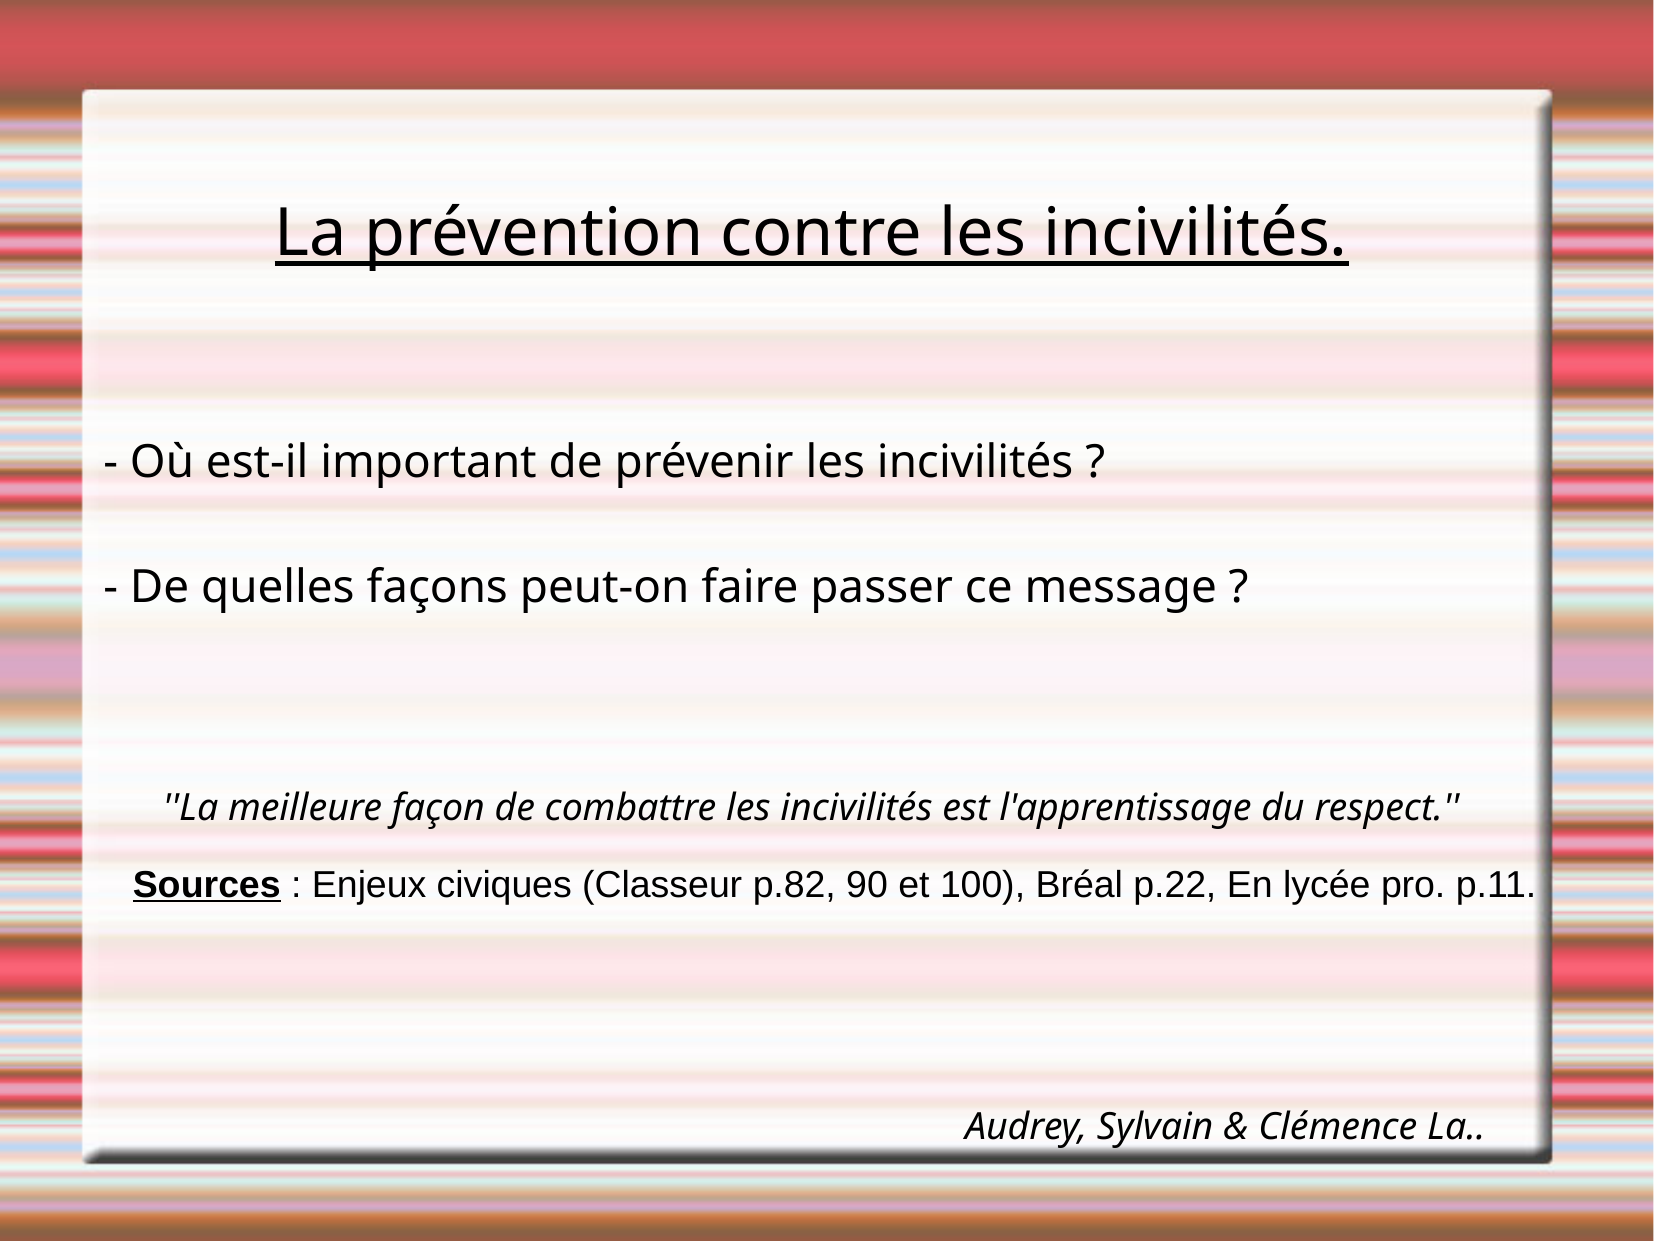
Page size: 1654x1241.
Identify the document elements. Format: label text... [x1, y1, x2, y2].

text_box Audrey, Sylvain & Clémence La.. [915, 1092, 1536, 1150]
text_box La prévention contre les incivilités. - Où est-il important de prévenir les incivilités ? - De quelles façons peut-on faire passer ce message ? ''La meilleure façon de combattre les incivilités est l'apprentissage du respect.'' [88, 177, 1536, 849]
text_box Sources : Enjeux civiques (Classeur p.82, 90 et 100), Bréal p.22, En lycée pro. p.11. [118, 856, 1595, 915]
picture [0, 0, 1654, 1241]
